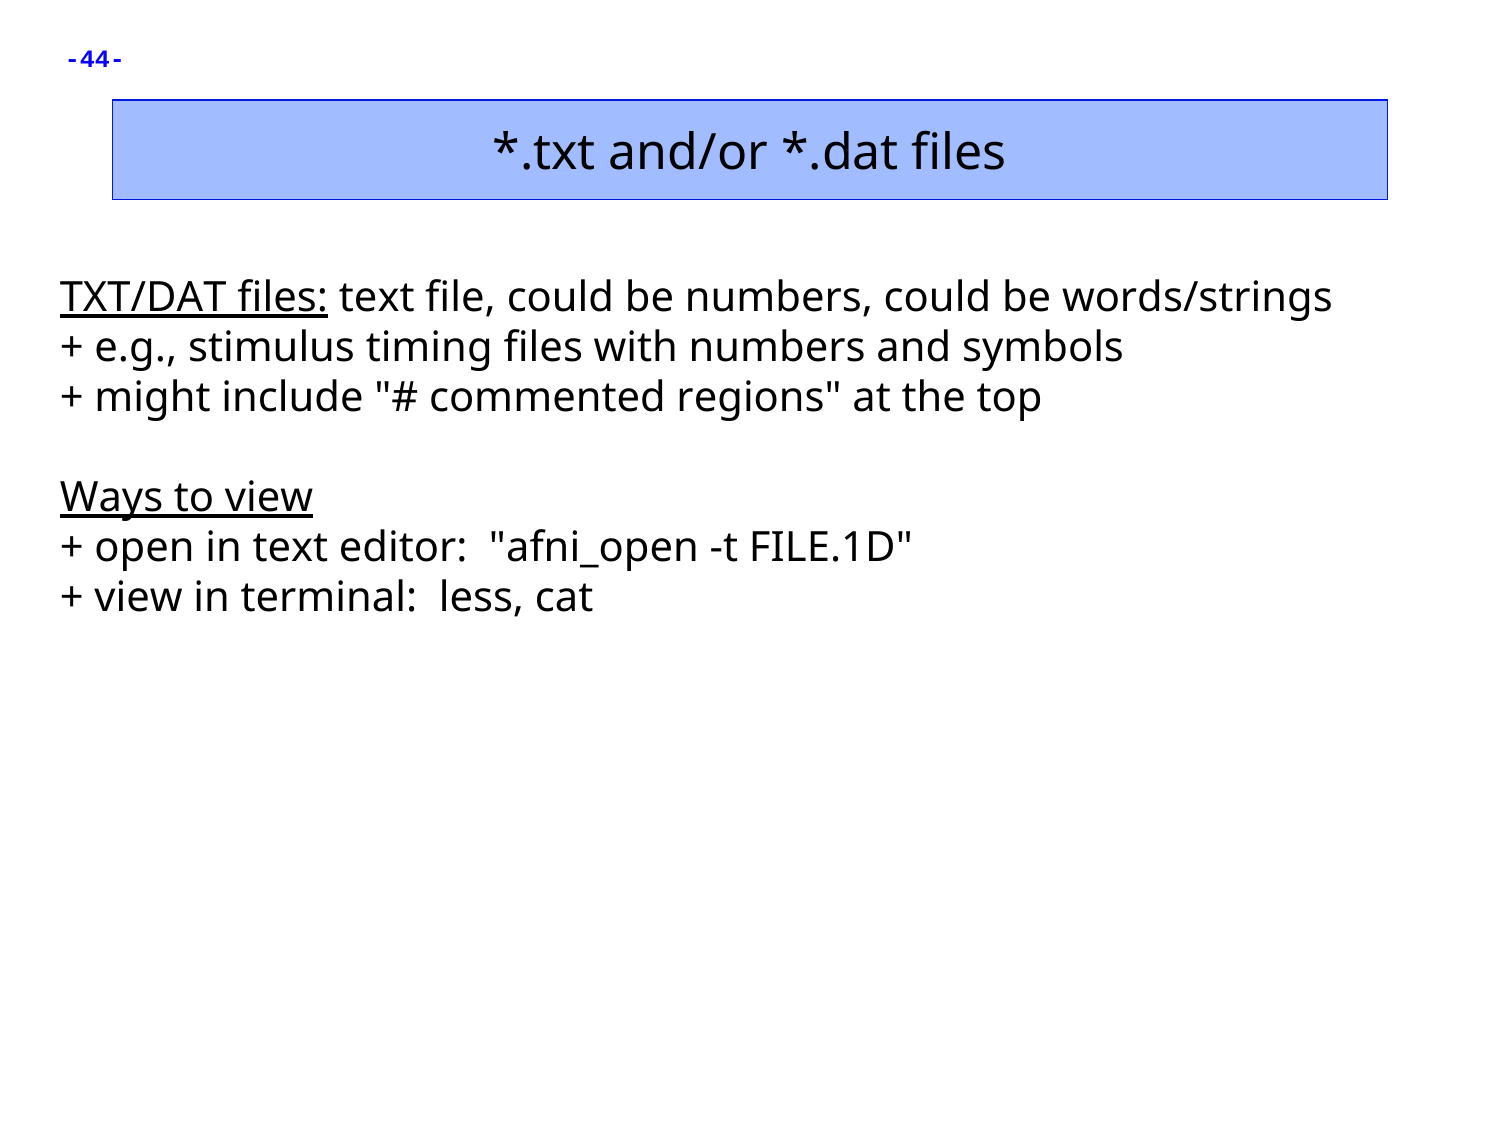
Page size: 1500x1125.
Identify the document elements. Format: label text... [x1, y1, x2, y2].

text_box TXT/DAT files: text file, could be numbers, could be words/strings + e.g., stimulus timing files with numbers and symbols + might include "# commented regions" at the top Ways to view + open in text editor: "afni_open -t FILE.1D" + view in terminal: less, cat [45, 262, 1440, 1078]
text_box *.txt and/or *.dat files [112, 99, 1388, 200]
